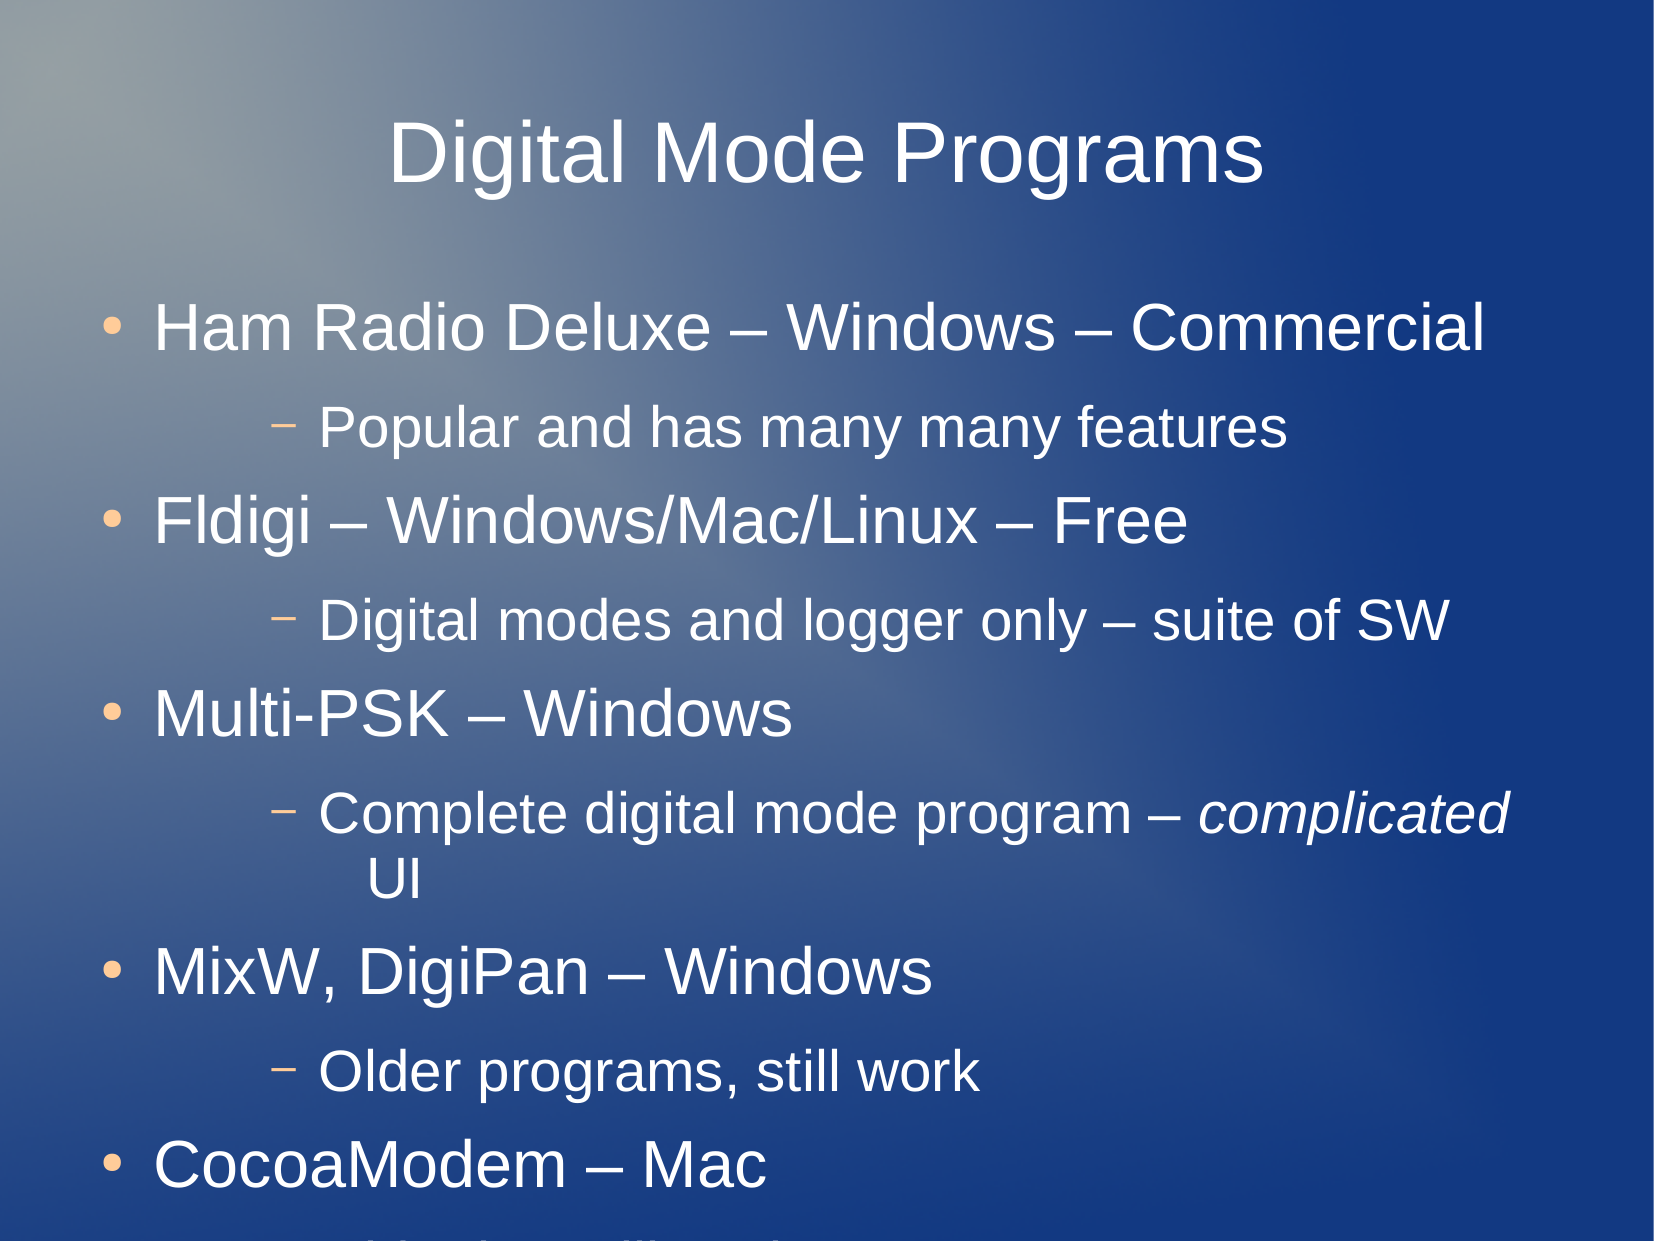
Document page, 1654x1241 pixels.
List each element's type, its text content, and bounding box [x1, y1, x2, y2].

picture [0, 0, 1654, 1241]
list Ham Radio Deluxe – Windows – Commercial Popular and has many many features Fldigi – Windows/Mac/Linux – Free Digital modes and logger only – suite of SW Multi-PSK – Windows Complete digital mode program – complicated UI MixW, DigiPan – Windows Older programs, still work CocoaModem – Mac Older but still works [82, 290, 1571, 1232]
title Digital Mode Programs [82, 56, 1571, 250]
